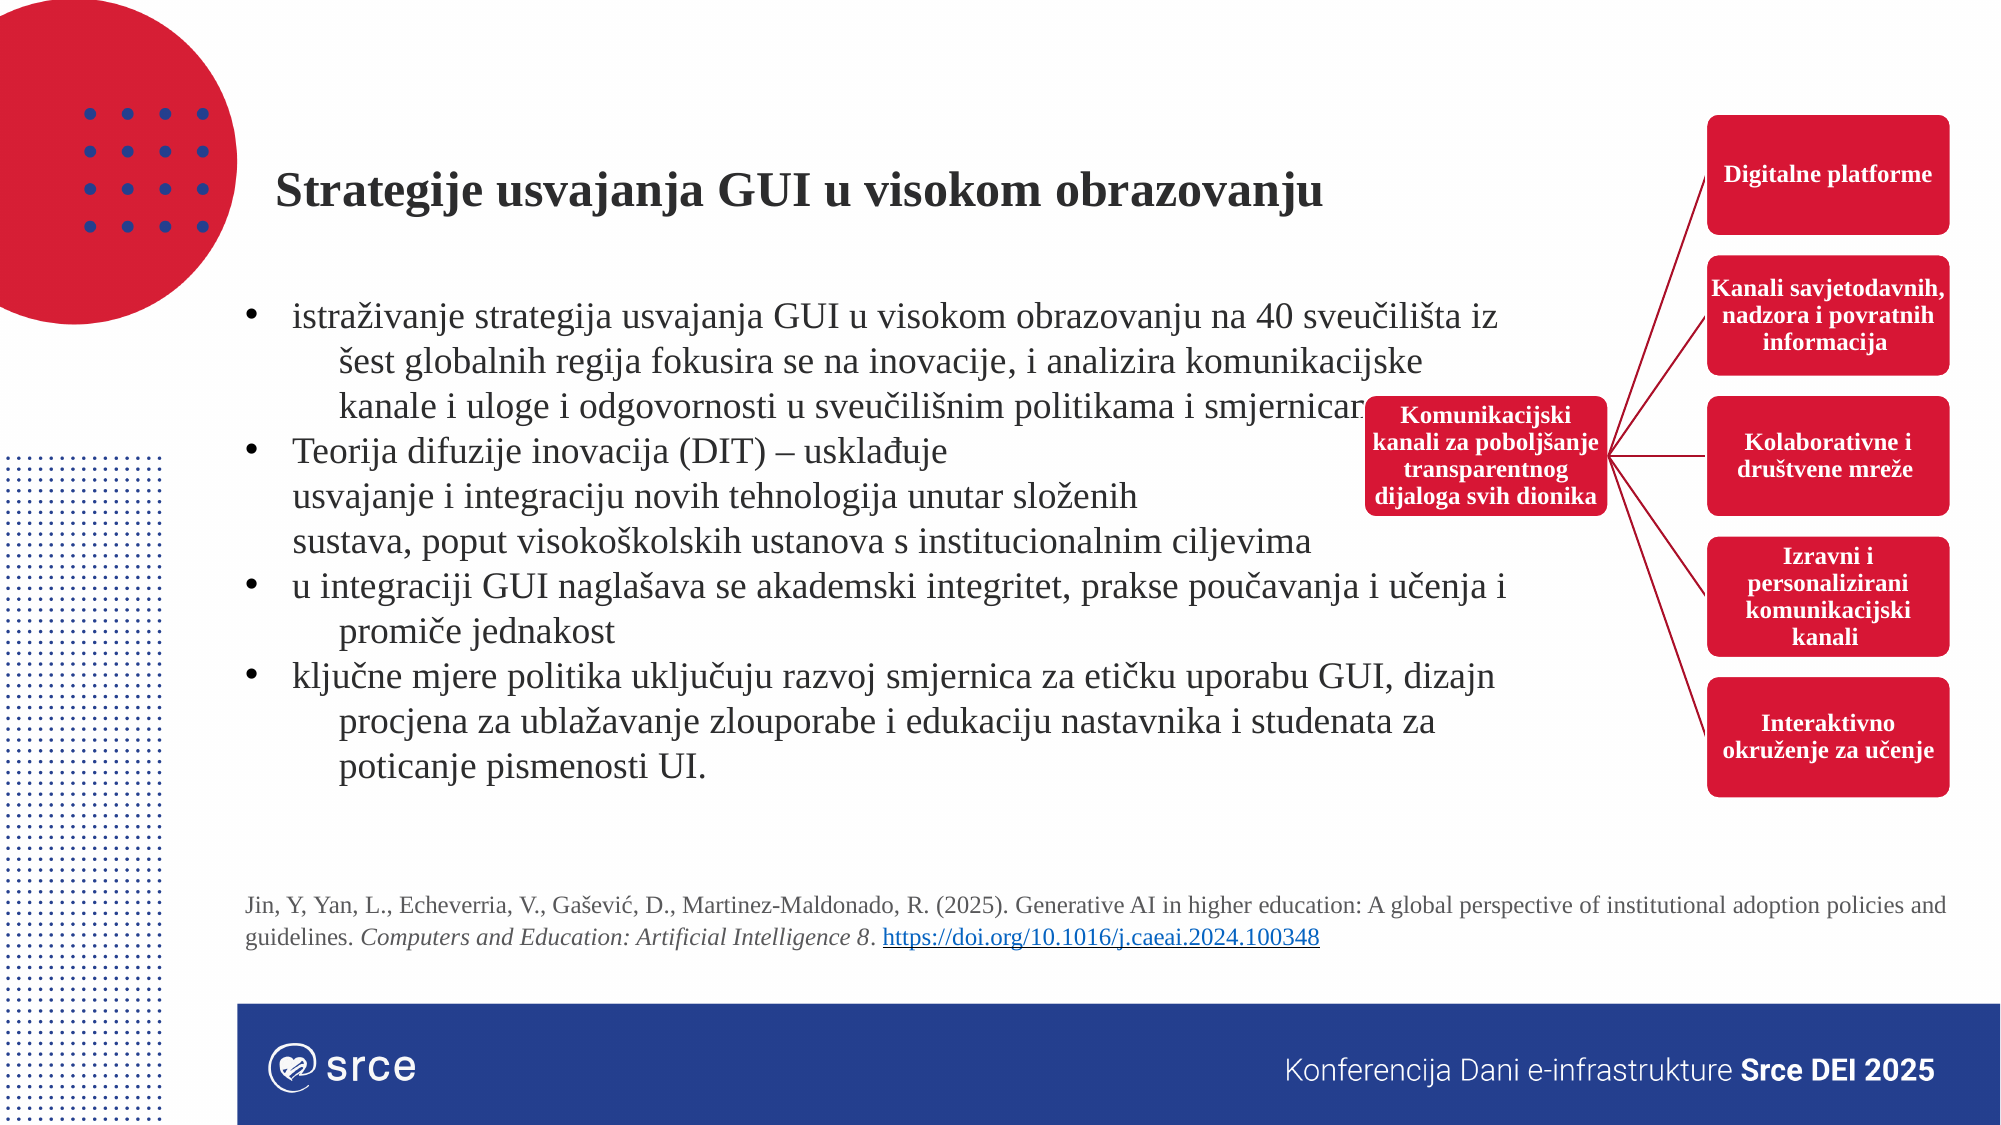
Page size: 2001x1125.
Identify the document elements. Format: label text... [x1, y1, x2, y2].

text_box Interaktivno okruženje za učenje [1706, 676, 1951, 799]
text_box Jin, Y, Yan, L., Echeverria, V., Gašević, D., Martinez-Maldonado, R. (2025). Generative AI in higher education: A global perspective of institutional adoption policies and guidelines. Computers and Education: Artificial Intelligence 8. https://doi.org/10.1016/j.caeai.2024.100348 [230, 878, 1964, 958]
title Strategije usvajanja GUI u visokom obrazovanju [1672, 182, 1863, 278]
text_box Digitalne platforme [1706, 113, 1951, 237]
text_box Kolaborativne i društvene mreže [1706, 394, 1951, 518]
text_box Kanali savjetodavnih, nadzora i povratnih informacija [1706, 254, 1951, 377]
text_box Izravni i personalizirani komunikacijski kanali [1706, 535, 1951, 658]
text_box istraživanje strategija usvajanja GUI u visokom obrazovanju na 40 sveučilišta iz šest globalnih regija fokusira se na inovacije, i analizira komunikacijske kanale i uloge i odgovornosti u sveučilišnim politikama i smjernicama Teorija difuzije inovacija (DIT) – usklađuje usvajanje i integraciju novih tehnologija unutar složenih sustava, poput visokoškolskih ustanova s institucionalnim ciljevima u integraciji GUI naglašava se akademski integritet, prakse poučavanja i učenja i promiče jednakost ključne mjere politika uključuju razvoj smjernica za etičku uporabu GUI, dizajn procjena za ublažavanje zlouporabe i edukaciju nastavnika i studenata za poticanje pismenosti UI. [230, 283, 1541, 799]
title Strategije usvajanja GUI u visokom obrazovanju [250, 59, 1863, 278]
text_box Komunikacijski kanali za poboljšanje transparentnog dijaloga svih dionika [1363, 394, 1609, 518]
